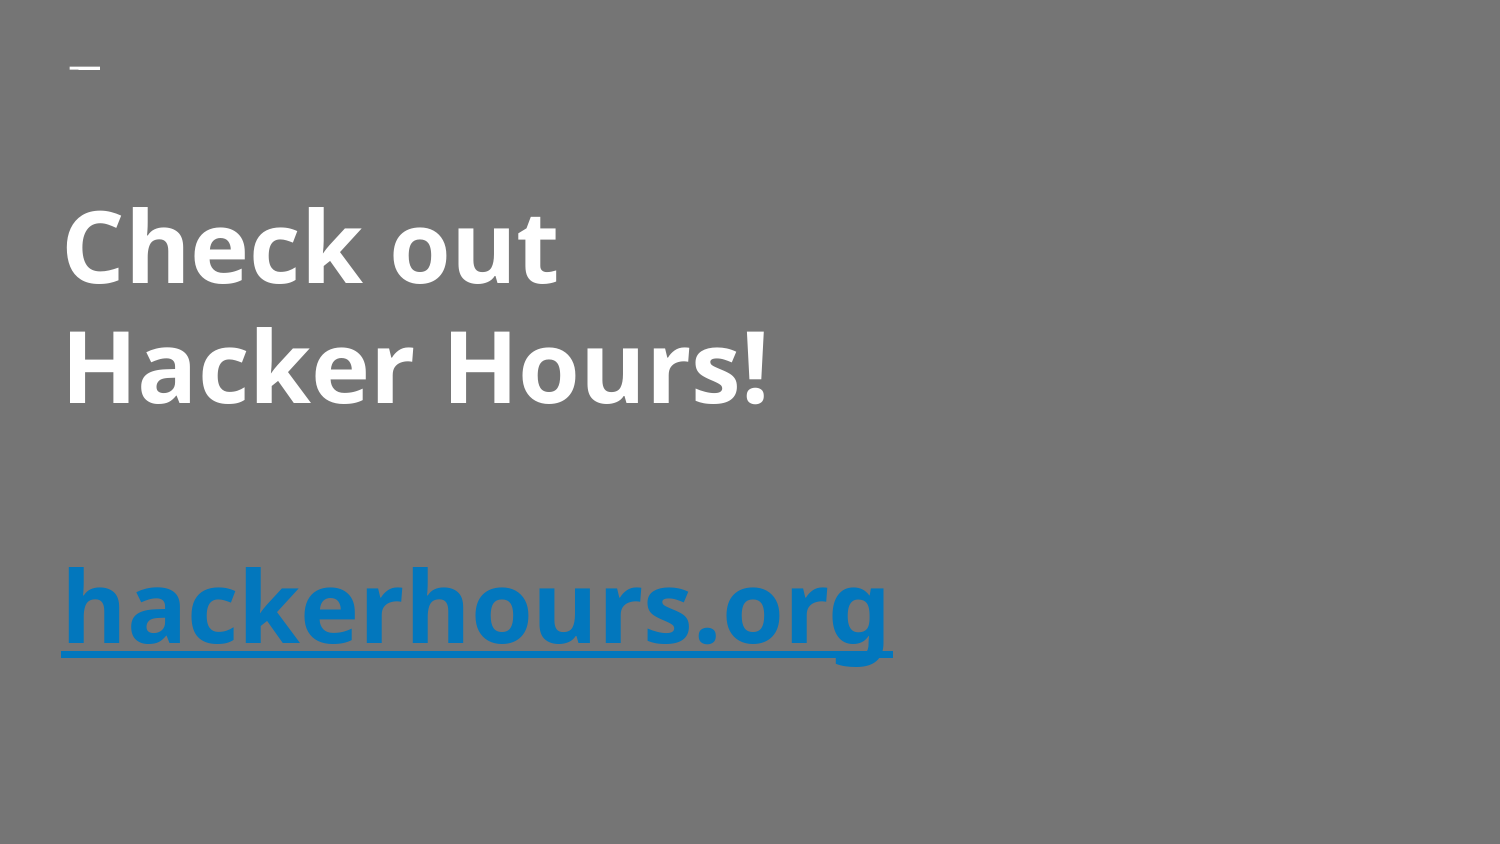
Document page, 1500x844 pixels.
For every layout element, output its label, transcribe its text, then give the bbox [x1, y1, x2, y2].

title Check out Hacker Hours! hackerhours.org [46, 116, 1071, 746]
